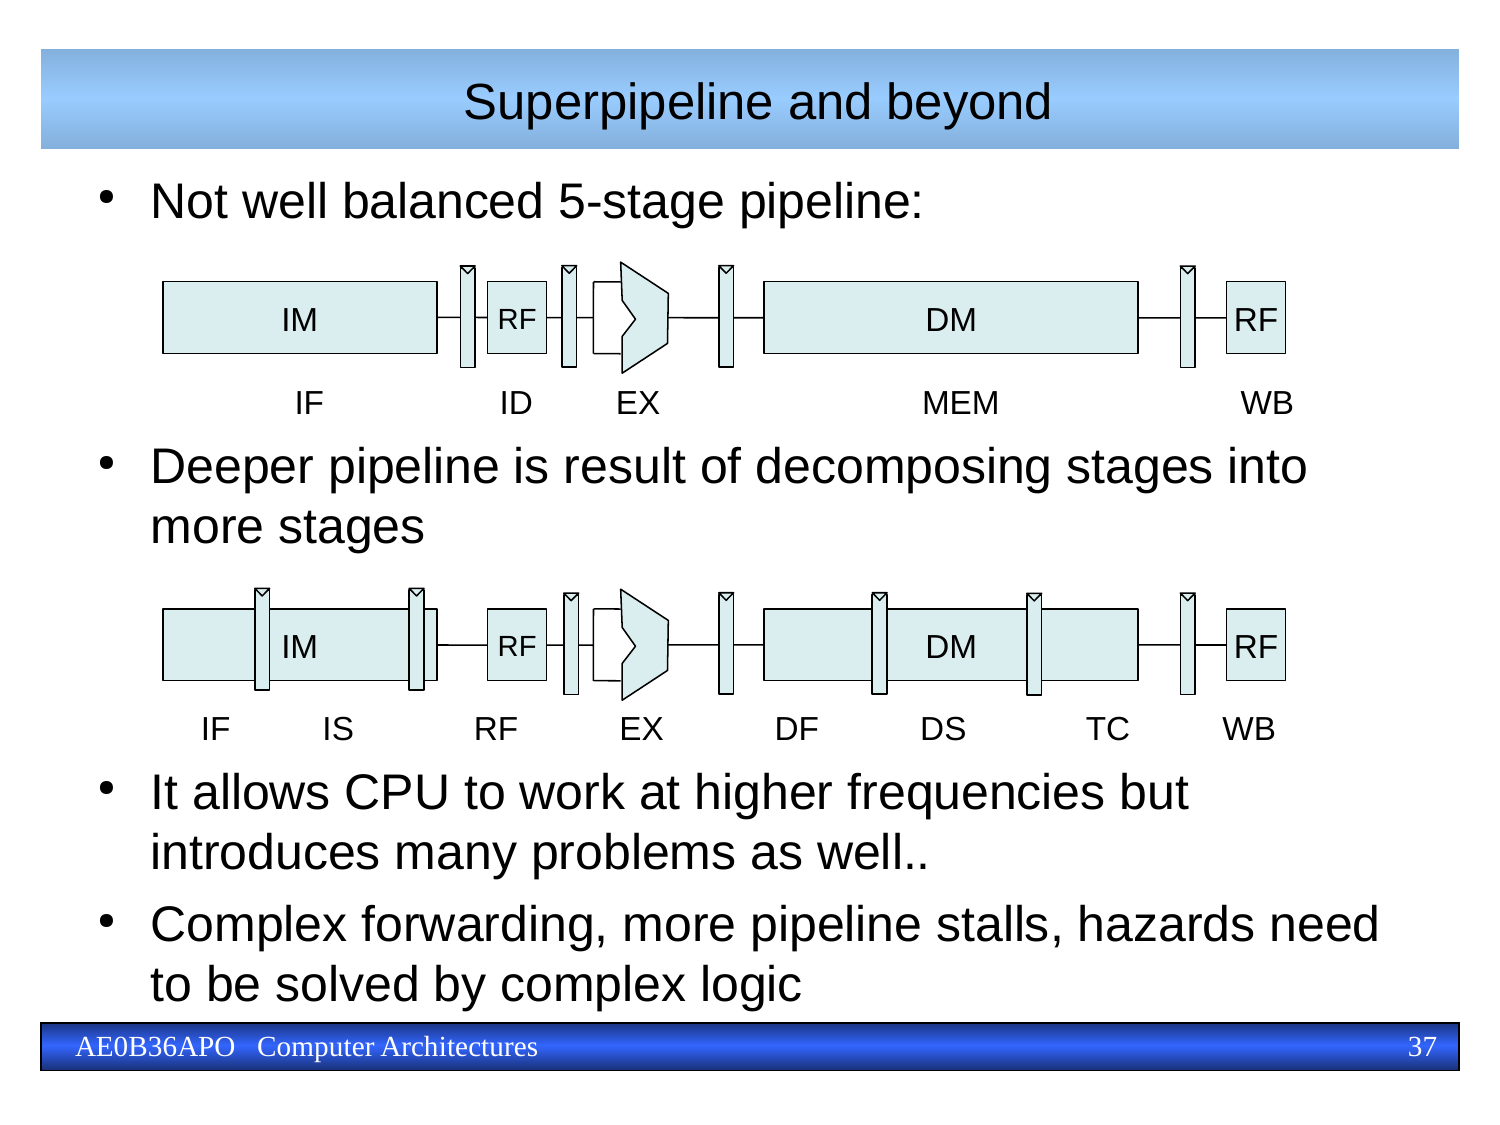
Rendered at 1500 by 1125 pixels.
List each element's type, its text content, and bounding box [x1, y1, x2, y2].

text_box RF [1226, 608, 1286, 681]
text_box DM [764, 281, 1139, 354]
text_box [620, 589, 669, 701]
text_box [1180, 266, 1196, 368]
text_box [718, 265, 734, 368]
text_box [718, 592, 734, 695]
text_box [1180, 593, 1196, 695]
text_box IM [162, 608, 254, 681]
text_box [254, 588, 270, 690]
text_box IM [270, 608, 409, 681]
title Superpipeline and beyond [41, 49, 1459, 149]
text_box IM [424, 608, 437, 681]
text_box [1026, 593, 1042, 695]
text_box RF [487, 608, 547, 681]
text_box DM [764, 608, 872, 681]
text_box [872, 592, 888, 695]
list Not well balanced 5-stage pipeline: IF ID EX MEM WB Deeper pipeline is result of decomposing stages into more stages IF IS RF EX DF DS TC WB It allows CPU to work at higher frequencies but introduces many problems as well.. Complex forwarding, more pipeline stalls, hazards need to be solved by complex logic [64, 160, 1436, 1020]
text_box RF [1226, 281, 1286, 354]
text_box [460, 265, 476, 368]
text_box [620, 262, 669, 374]
text_box [563, 593, 579, 695]
text_box [561, 265, 577, 368]
text_box [409, 588, 424, 690]
text_box RF [487, 281, 547, 354]
text_box DM [888, 608, 1026, 681]
text_box DM [1042, 608, 1139, 681]
text_box IM [162, 281, 437, 354]
